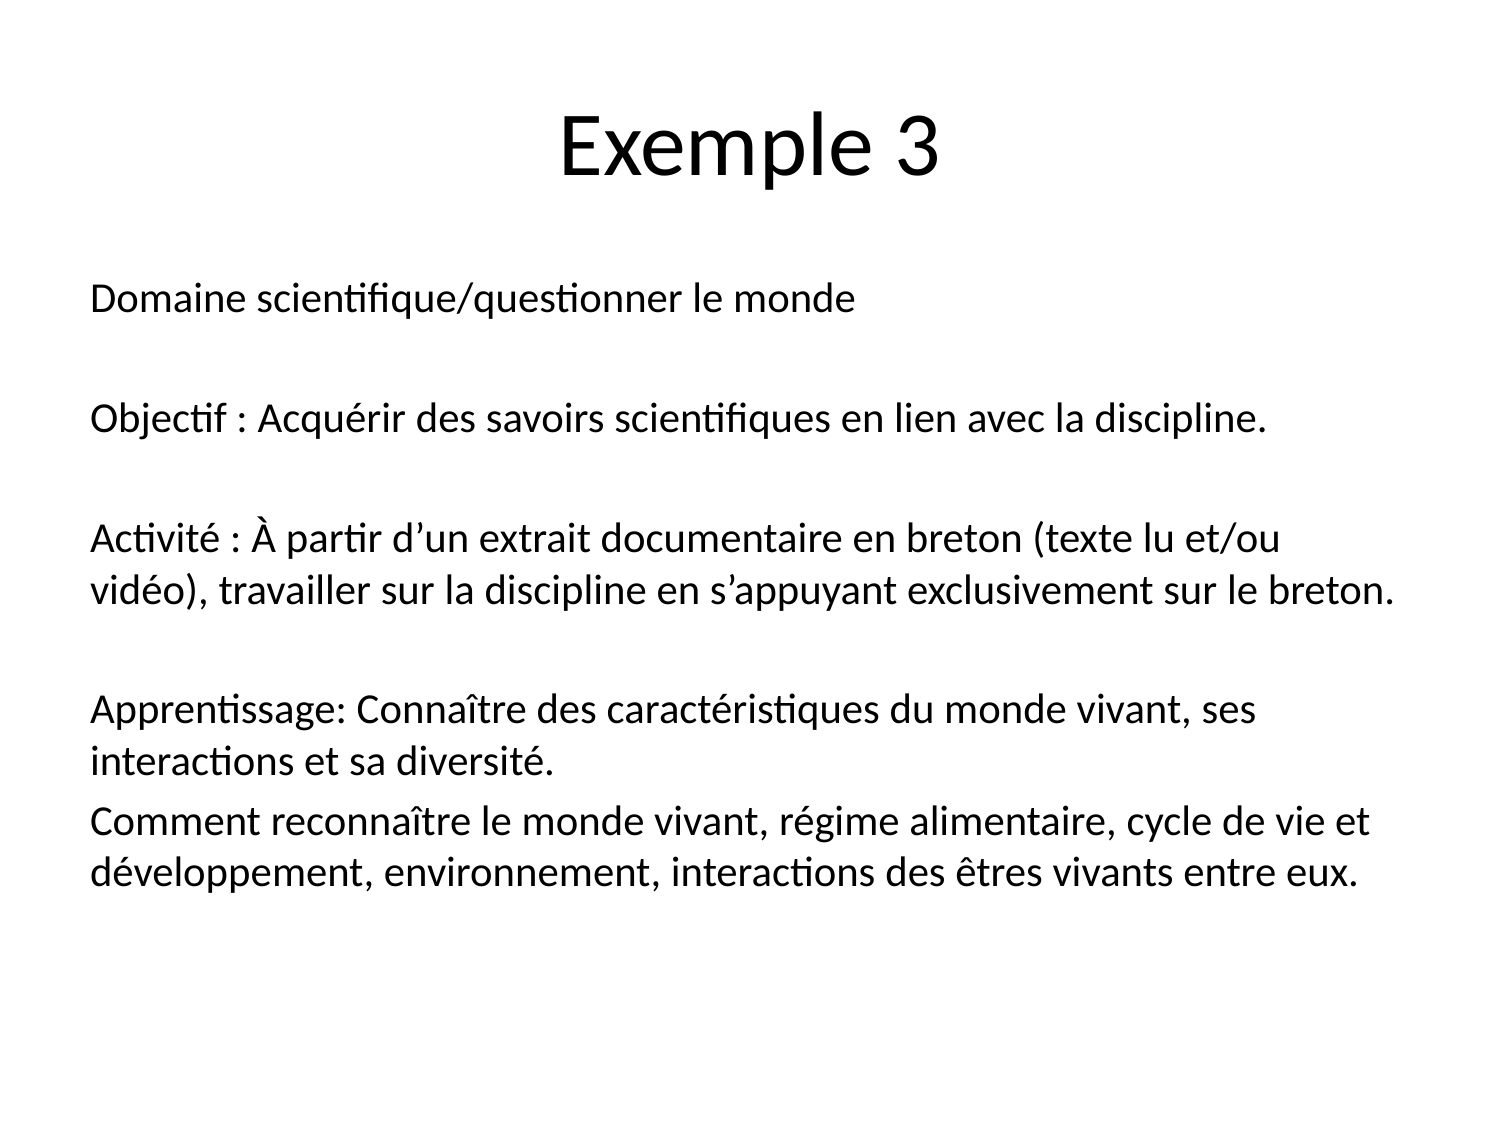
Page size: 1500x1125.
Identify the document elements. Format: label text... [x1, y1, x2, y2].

title Exemple 3 [75, 45, 1425, 233]
list Domaine scientifique/questionner le monde Objectif : Acquérir des savoirs scientifiques en lien avec la discipline. Activité : À partir d’un extrait documentaire en breton (texte lu et/ou vidéo), travailler sur la discipline en s’appuyant exclusivement sur le breton. Apprentissage: Connaître des caractéristiques du monde vivant, ses interactions et sa diversité. Comment reconnaître le monde vivant, régime alimentaire, cycle de vie et développement, environnement, interactions des êtres vivants entre eux. [75, 262, 1425, 1005]
